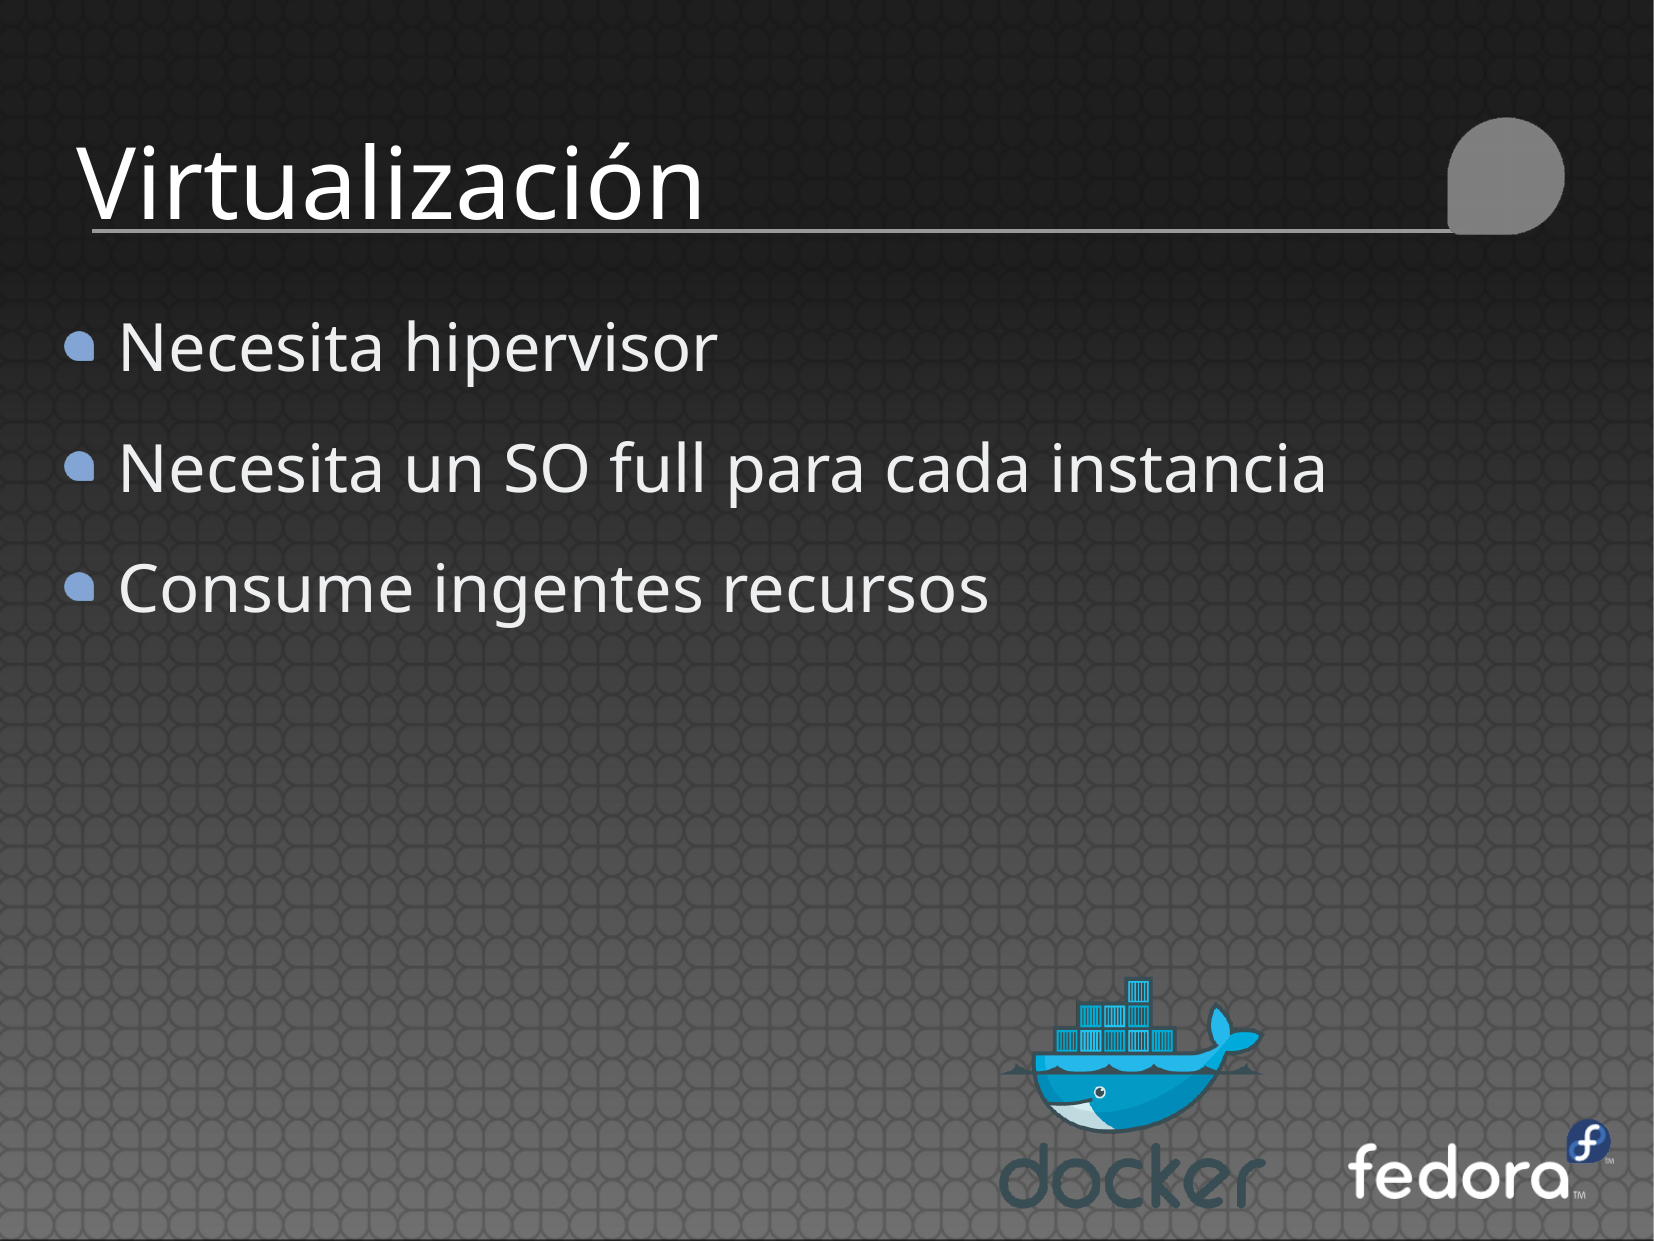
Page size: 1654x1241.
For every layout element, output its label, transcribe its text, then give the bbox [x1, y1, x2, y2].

title Virtualización [76, 112, 1566, 249]
list Necesita hipervisor Necesita un SO full para cada instancia Consume ingentes recursos [46, 300, 1536, 1105]
picture [0, 0, 1654, 1241]
